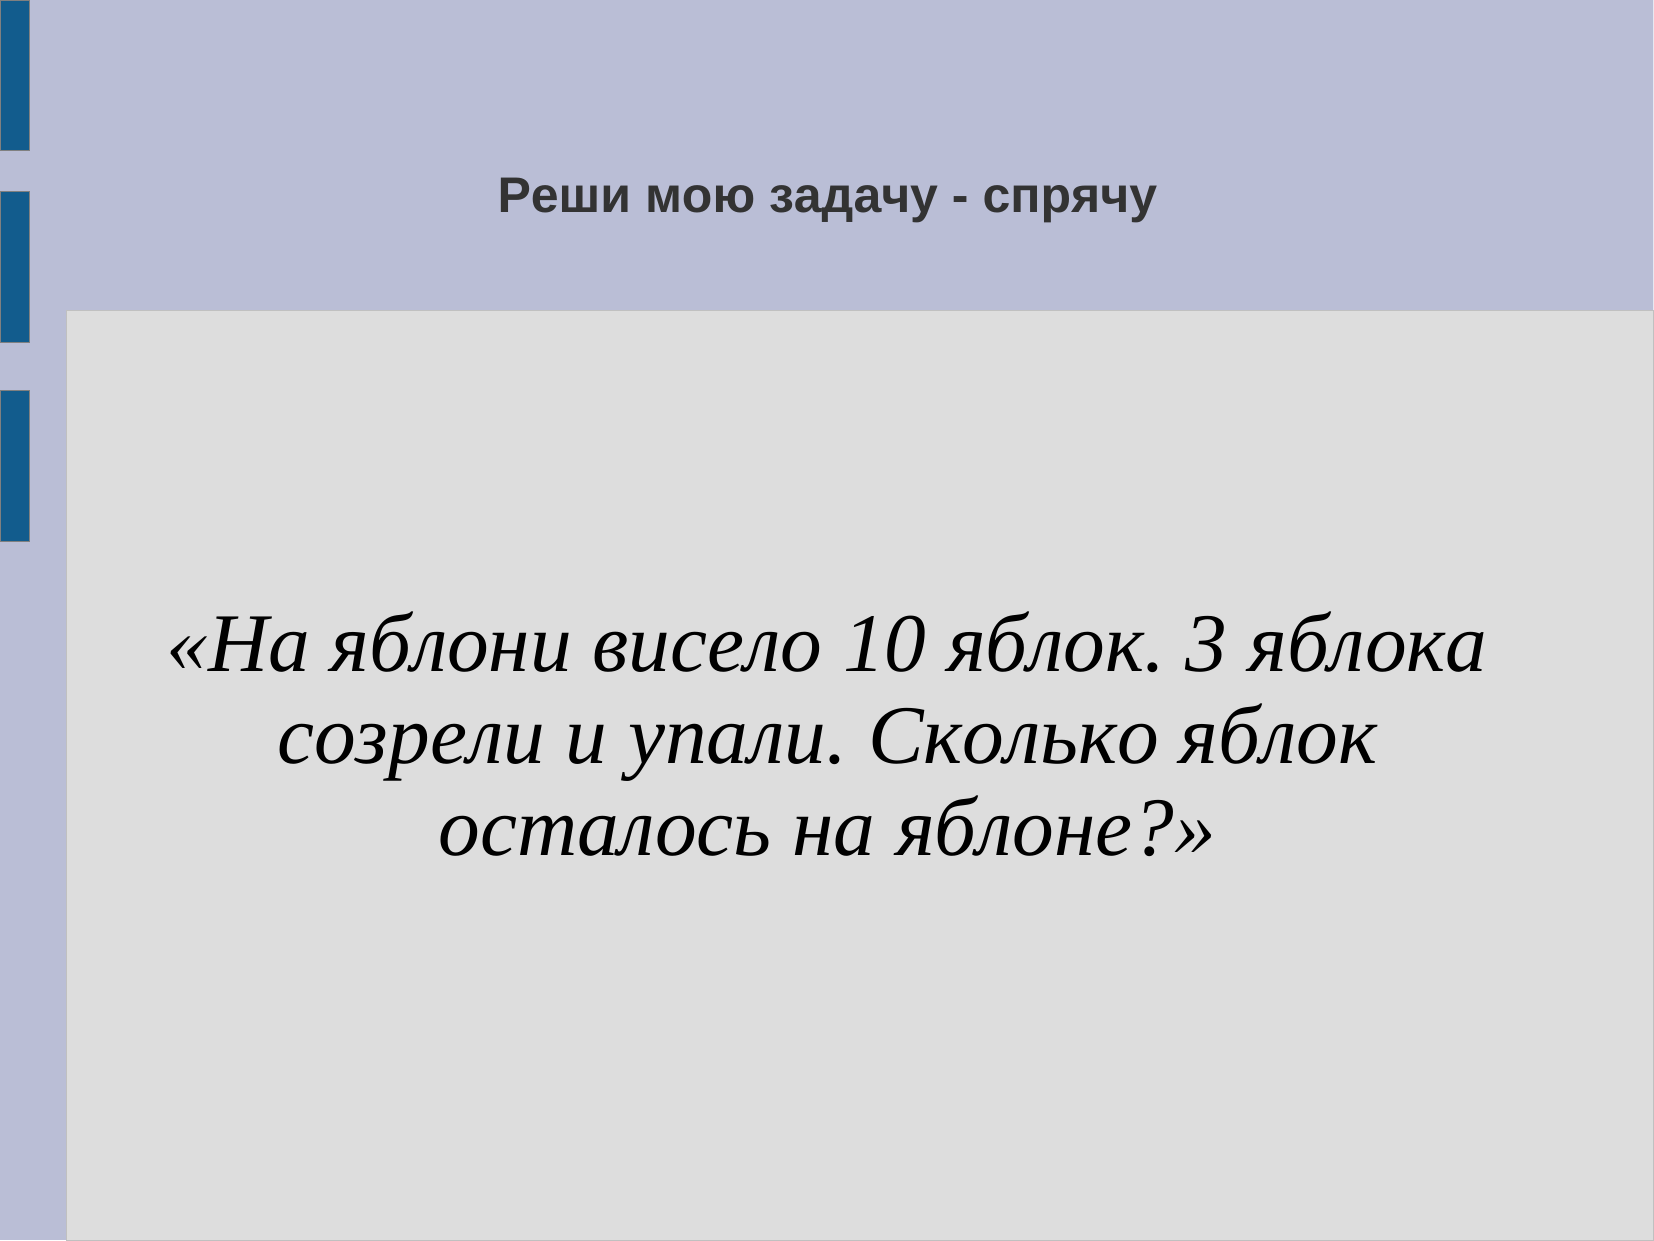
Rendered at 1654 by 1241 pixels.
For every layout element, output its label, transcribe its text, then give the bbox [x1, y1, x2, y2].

subtitle «На яблони висело 10 яблок. 3 яблока созрели и упали. Сколько яблок осталось на яблоне?» [121, 344, 1534, 1127]
title Реши мою задачу - спрячу [121, 91, 1534, 299]
